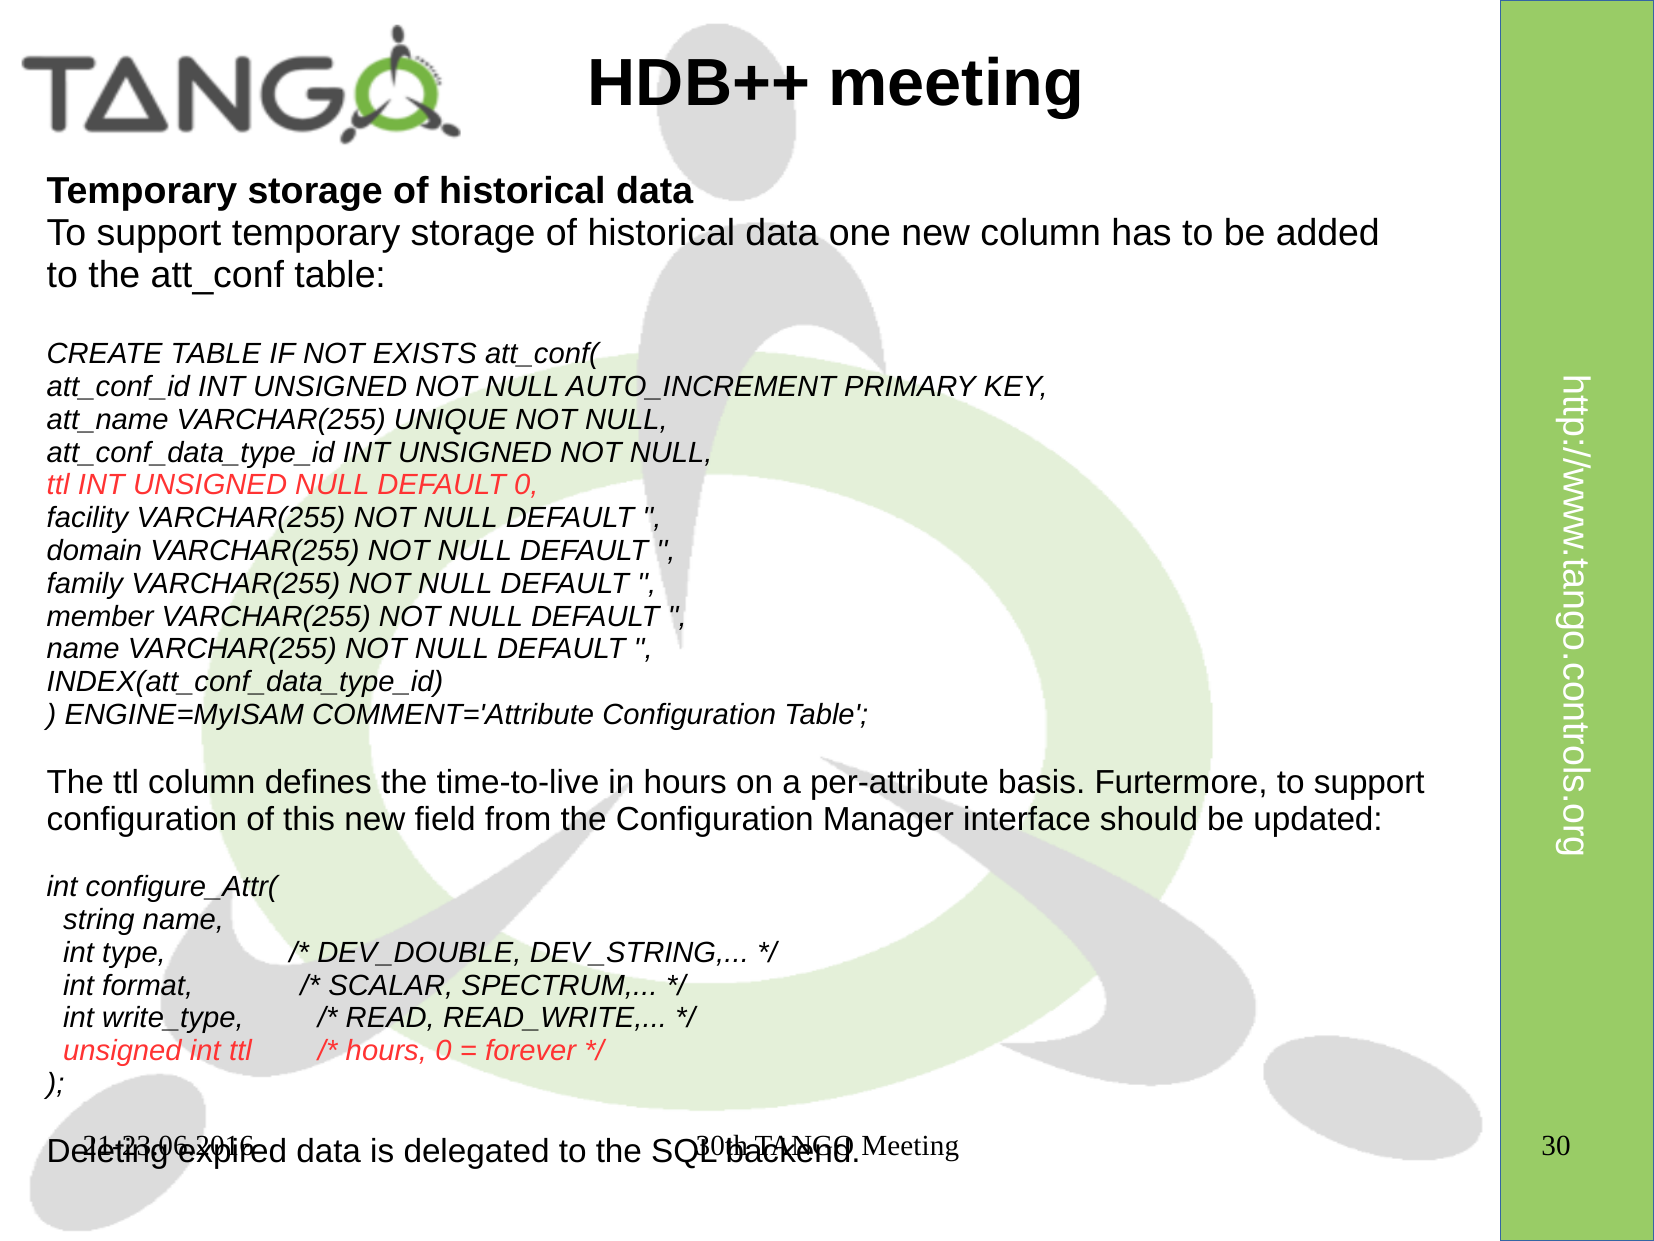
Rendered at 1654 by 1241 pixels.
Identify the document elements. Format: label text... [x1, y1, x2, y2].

picture [0, 1, 1500, 1241]
title HDB++ meeting [300, 30, 1373, 136]
text_box Temporary storage of historical data To support temporary storage of historical data one new column has to be added to the att_conf table: CREATE TABLE IF NOT EXISTS att_conf( att_conf_id INT UNSIGNED NOT NULL AUTO_INCREMENT PRIMARY KEY, att_name VARCHAR(255) UNIQUE NOT NULL, att_conf_data_type_id INT UNSIGNED NOT NULL, ttl INT UNSIGNED NULL DEFAULT 0, facility VARCHAR(255) NOT NULL DEFAULT '', domain VARCHAR(255) NOT NULL DEFAULT '', family VARCHAR(255) NOT NULL DEFAULT '', member VARCHAR(255) NOT NULL DEFAULT '', name VARCHAR(255) NOT NULL DEFAULT '', INDEX(att_conf_data_type_id) ) ENGINE=MyISAM COMMENT='Attribute Configuration Table'; The ttl column defines the time-to-live in hours on a per-attribute basis. Furtermore, to support configuration of this new field from the Configuration Manager interface should be updated: int configure_Attr( string name, int type, /* DEV_DOUBLE, DEV_STRING,... */ int format, /* SCALAR, SPECTRUM,... */ int write_type, /* READ, READ_WRITE,... */ unsigned int ttl /* hours, 0 = forever */ ); Deleting expired data is delegated to the SQL backend. [31, 161, 1442, 1179]
